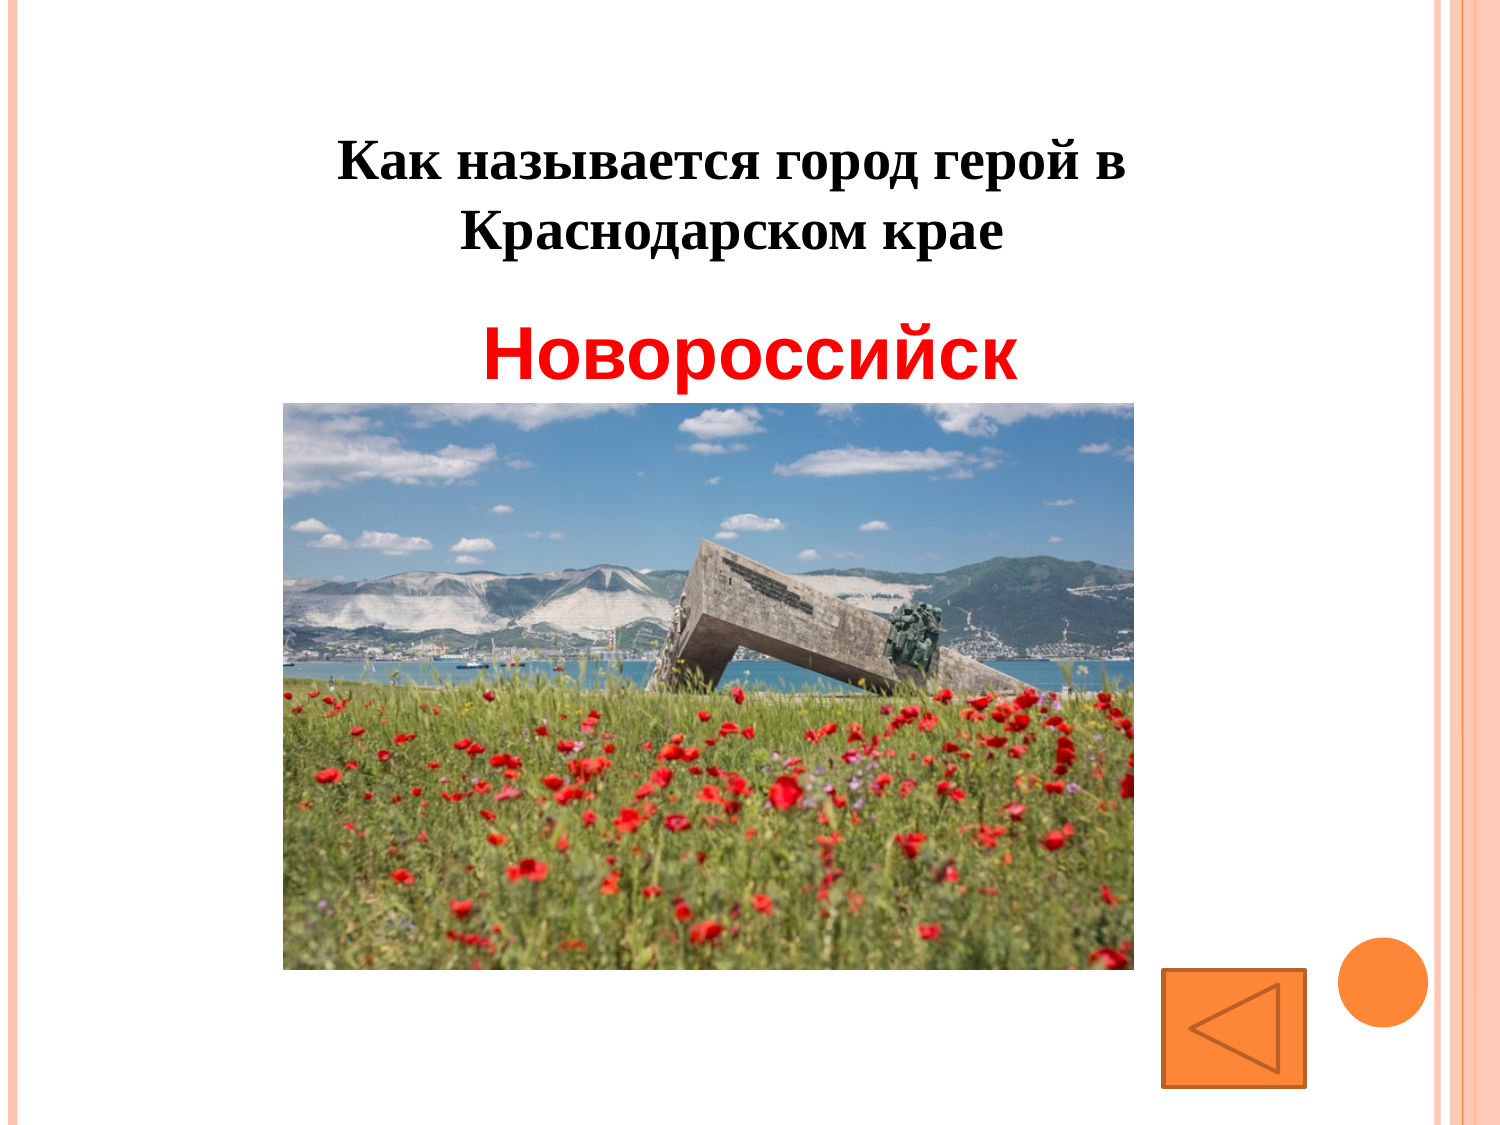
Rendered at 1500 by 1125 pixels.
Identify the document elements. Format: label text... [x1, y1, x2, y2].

text_box [1163, 969, 1305, 1088]
picture [283, 403, 1134, 971]
text_box Как называется город герой в Краснодарском крае [183, 113, 1282, 271]
text_box Новороссийск [218, 297, 1282, 404]
